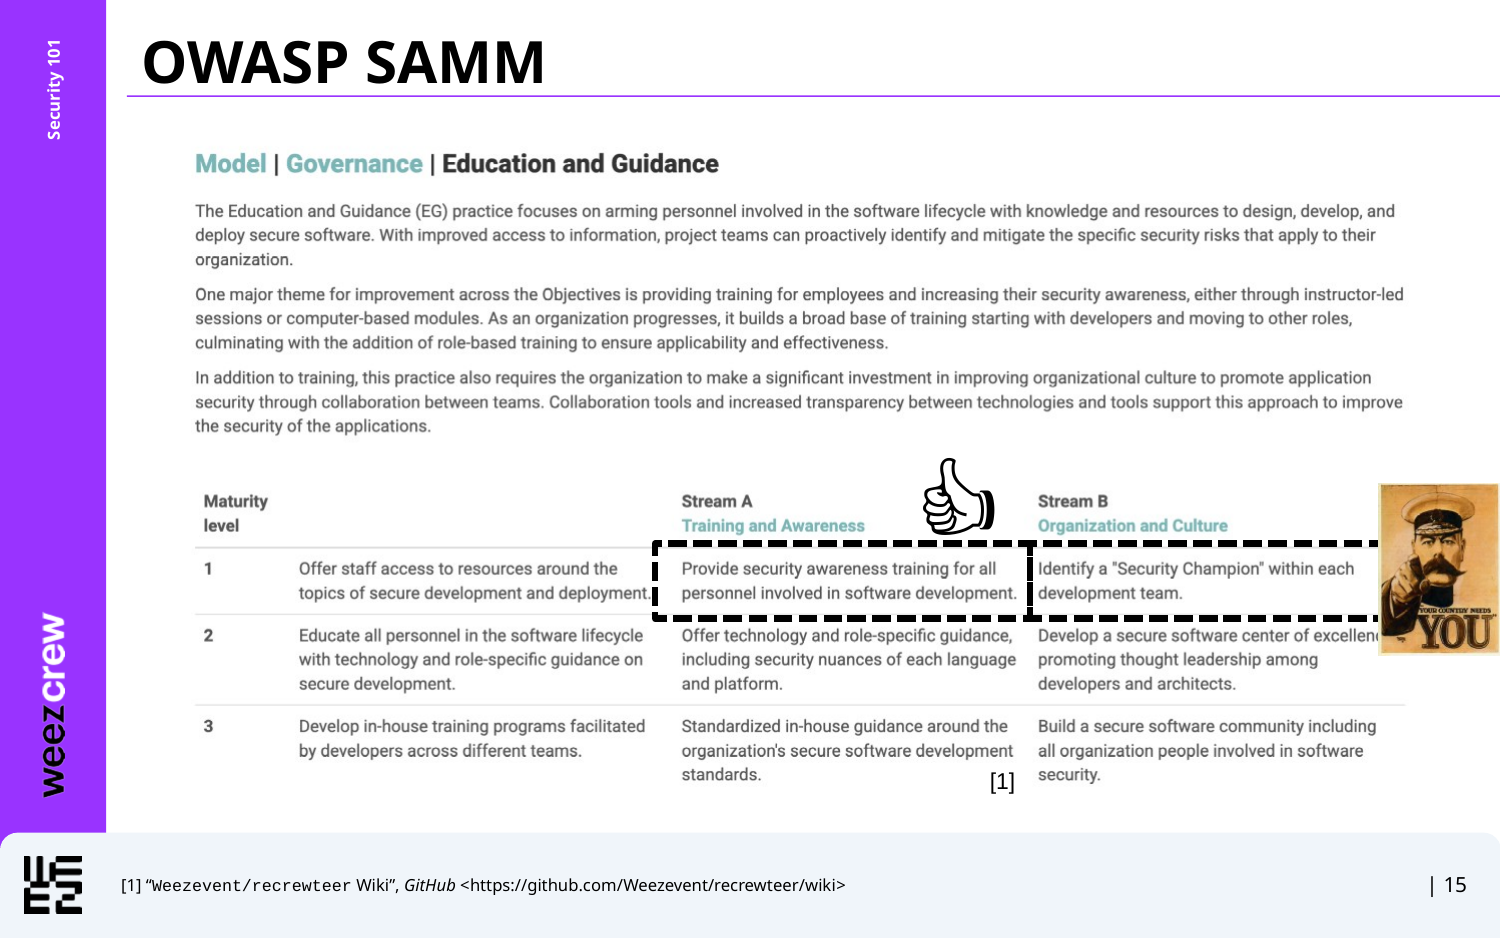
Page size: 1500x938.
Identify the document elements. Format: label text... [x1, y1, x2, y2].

slide_number | <number> [1394, 850, 1482, 922]
picture [175, 130, 1500, 802]
title OWASP SAMM [126, 24, 1480, 97]
text_box [1] [975, 761, 1051, 803]
text_box 👍️ [902, 450, 1053, 559]
picture [24, 856, 82, 914]
title Security 101 [0, 24, 107, 497]
text_box [1] “Weezevent/recrewteer Wiki”, GitHub <https://github.com/Weezevent/recrewteer/wiki> [106, 832, 1394, 938]
picture [43, 612, 65, 798]
